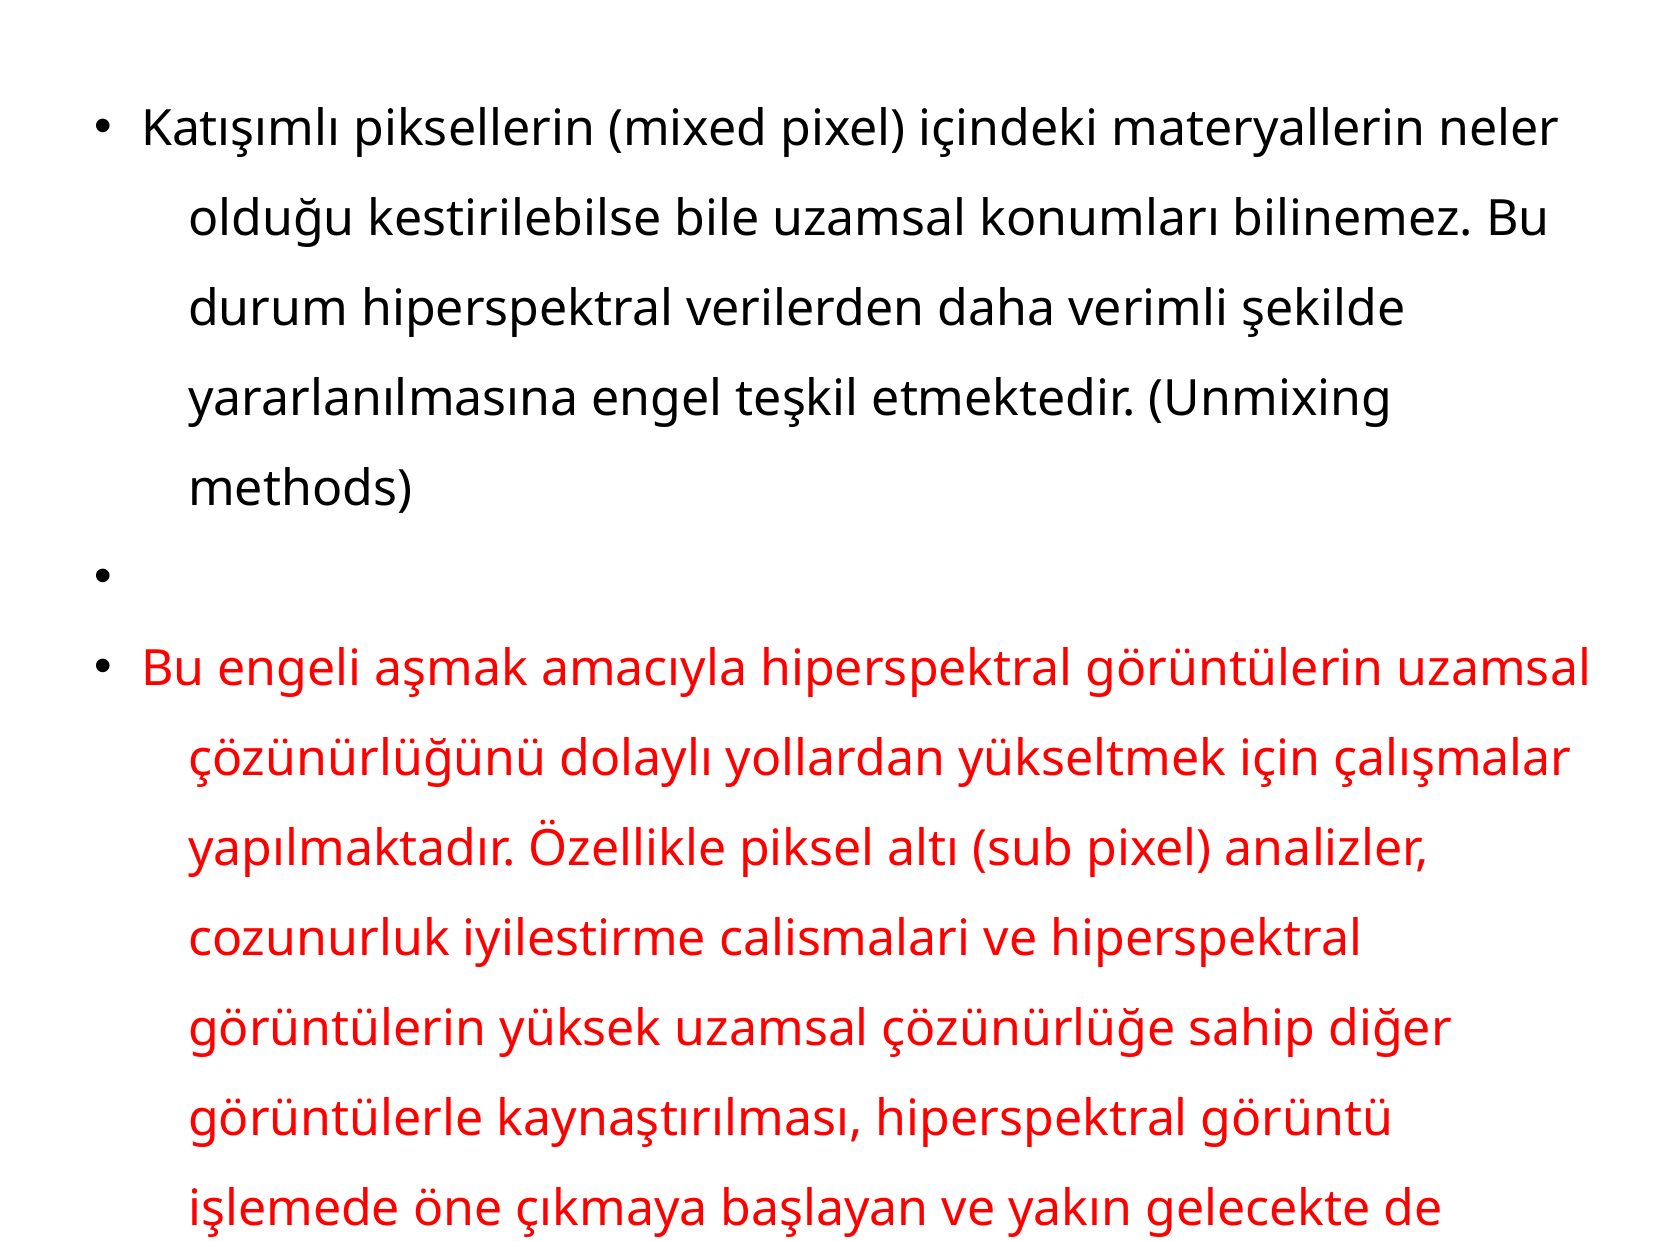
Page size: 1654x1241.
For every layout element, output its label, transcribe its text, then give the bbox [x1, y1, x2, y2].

text_box Katışımlı piksellerin (mixed pixel) içindeki materyallerin neler olduğu kestirilebilse bile uzamsal konumları bilinemez. Bu durum hiperspektral verilerden daha verimli şekilde yararlanılmasına engel teşkil etmektedir. (Unmixing methods) Bu engeli aşmak amacıyla hiperspektral görüntülerin uzamsal çözünürlüğünü dolaylı yollardan yükseltmek için çalışmalar yapılmaktadır. Özellikle piksel altı (sub pixel) analizler, cozunurluk iyilestirme calismalari ve hiperspektral görüntülerin yüksek uzamsal çözünürlüğe sahip diğer görüntülerle kaynaştırılması, hiperspektral görüntü işlemede öne çıkmaya başlayan ve yakın gelecekte de önemini koruyacak araştırma alanlarıdır [2]. [79, 58, 1609, 1241]
